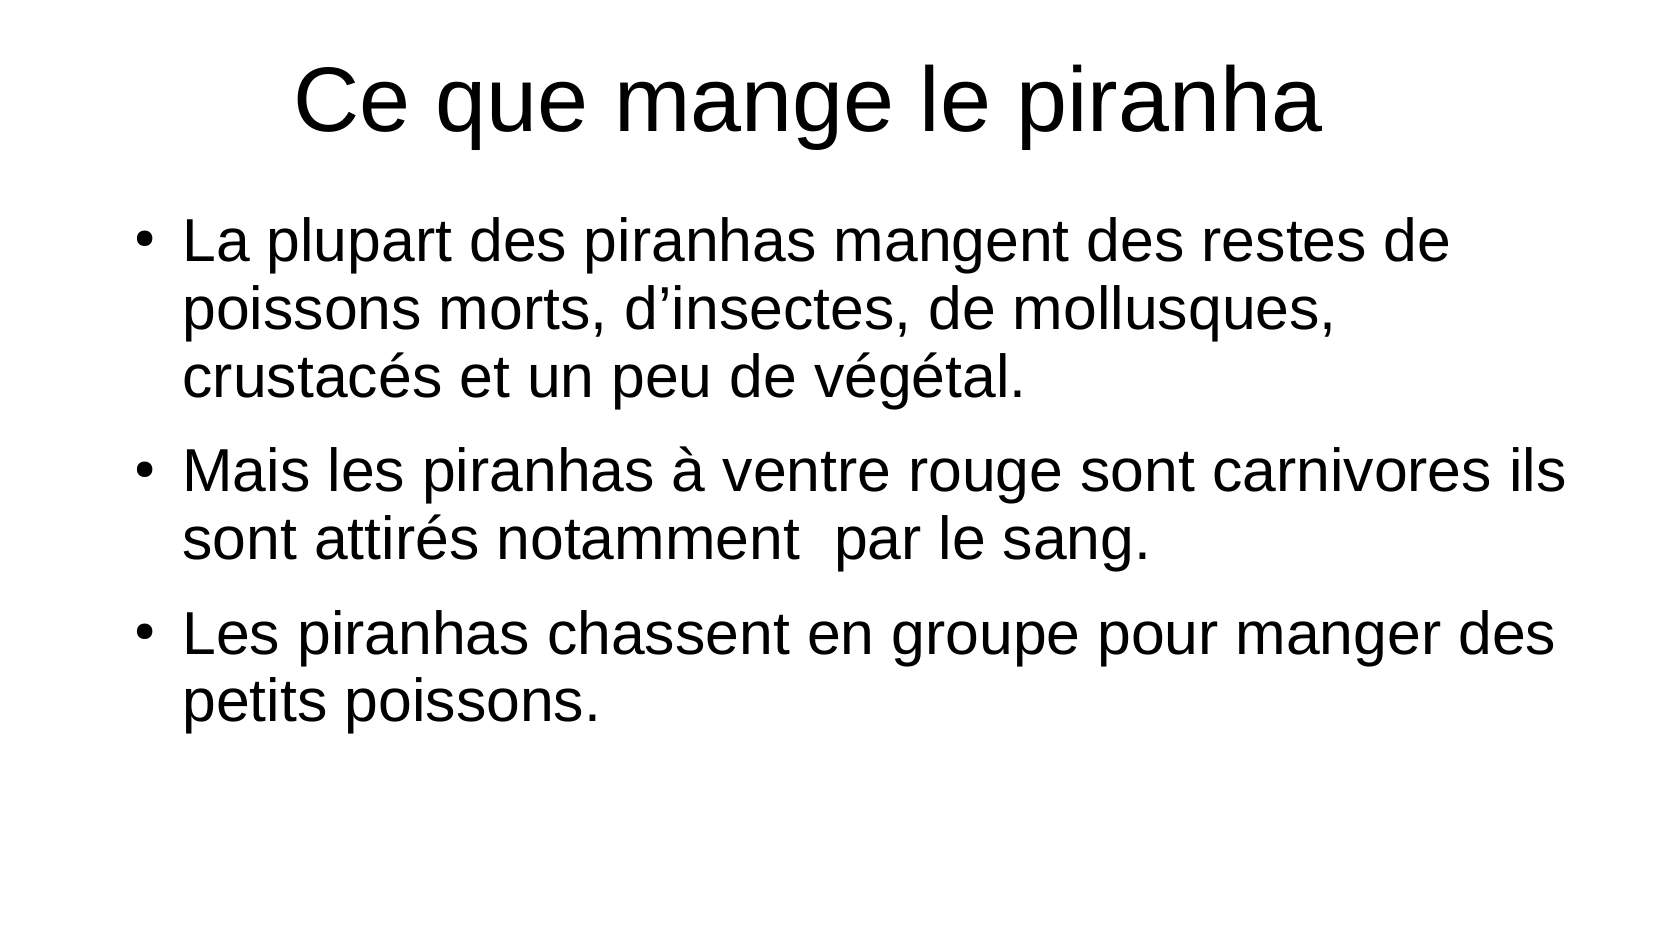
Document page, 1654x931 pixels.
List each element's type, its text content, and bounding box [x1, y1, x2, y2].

title Ce que mange le piranha [76, 21, 1565, 178]
list La plupart des piranhas mangent des restes de poissons morts, d’insectes, de mollusques, crustacés et un peu de végétal. Mais les piranhas à ventre rouge sont carnivores ils sont attirés notamment par le sang. Les piranhas chassent en groupe pour manger des petits poissons. [118, 206, 1607, 747]
